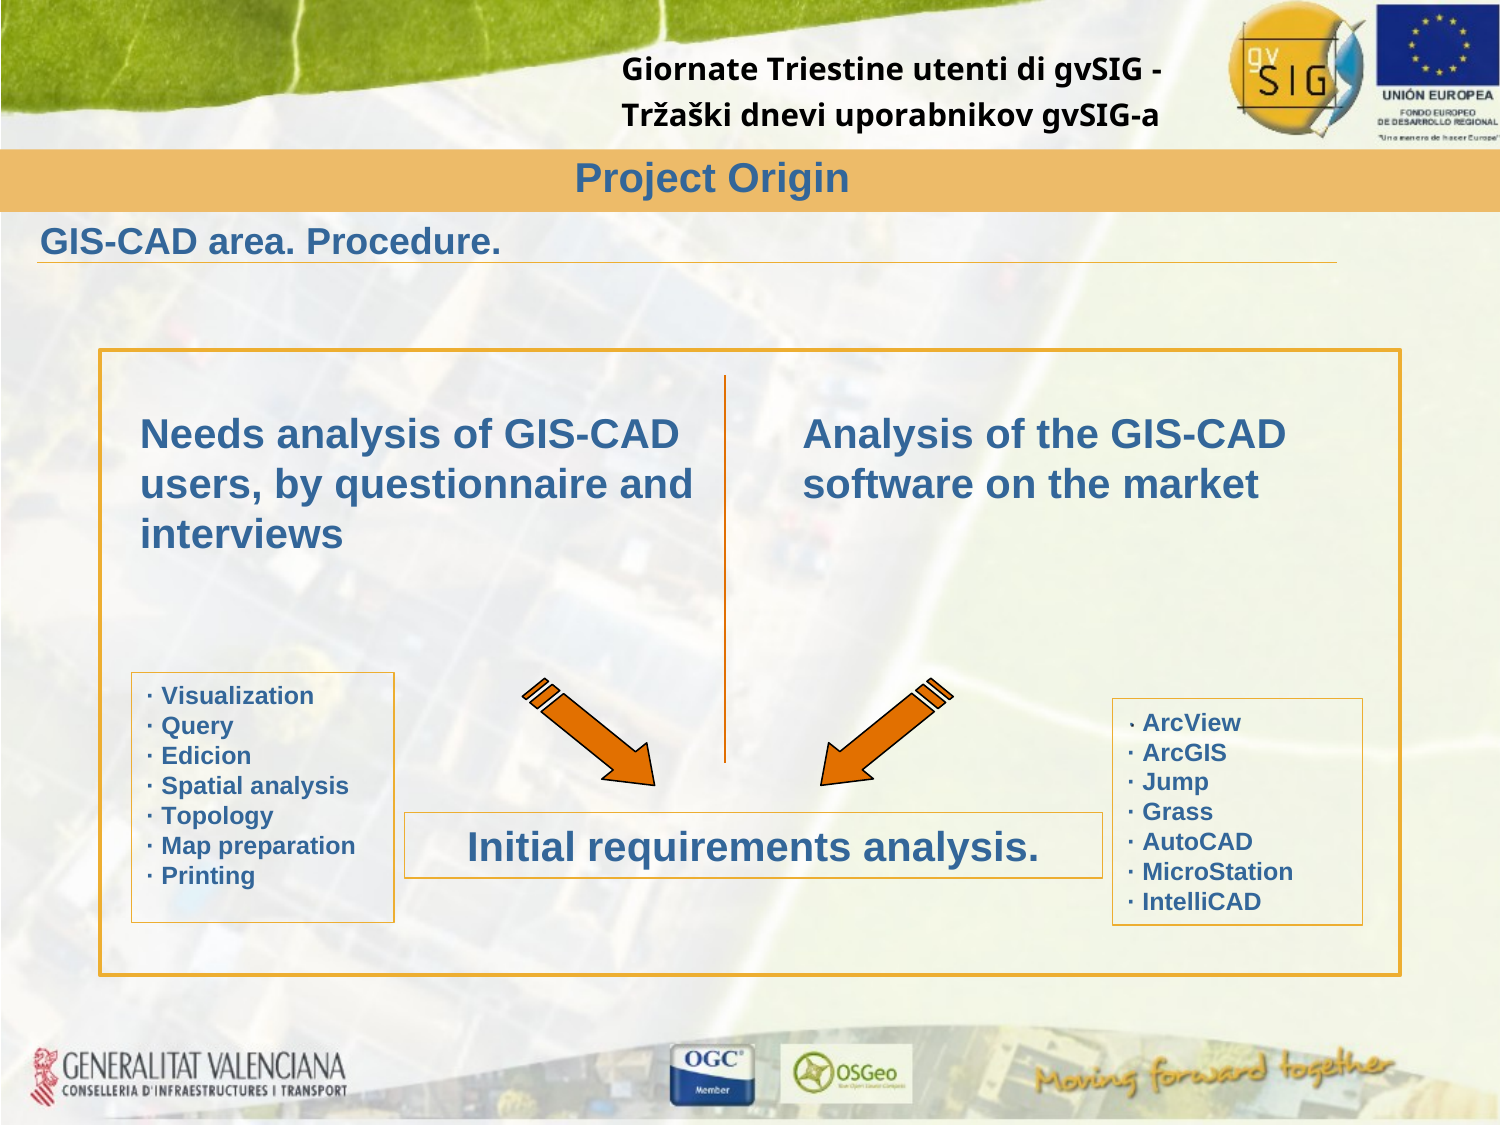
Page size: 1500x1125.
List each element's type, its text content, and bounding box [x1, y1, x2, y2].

text_box [522, 678, 549, 700]
text_box [820, 693, 935, 786]
text_box Project Origin [0, 149, 1426, 219]
text_box Initial requirements analysis. [404, 812, 1103, 925]
text_box GIS-CAD area. Procedure. [24, 219, 859, 274]
text_box Analysis of the GIS-CAD software on the market [787, 399, 1338, 608]
text_box · Visualization · Query · Edicion · Spatial analysis · Topology · Map preparation · Printing [131, 672, 395, 962]
text_box [529, 684, 560, 709]
text_box Needs analysis of GIS-CAD users, by questionnaire and interviews [125, 399, 713, 674]
text_box · ArcView · ArcGIS · Jump · Grass · AutoCAD · MicroStation · IntelliCAD [1112, 698, 1363, 954]
picture [1, 0, 1500, 149]
text_box [915, 684, 946, 709]
picture [1, 212, 1500, 1125]
text_box [541, 693, 655, 786]
text_box [926, 678, 954, 700]
